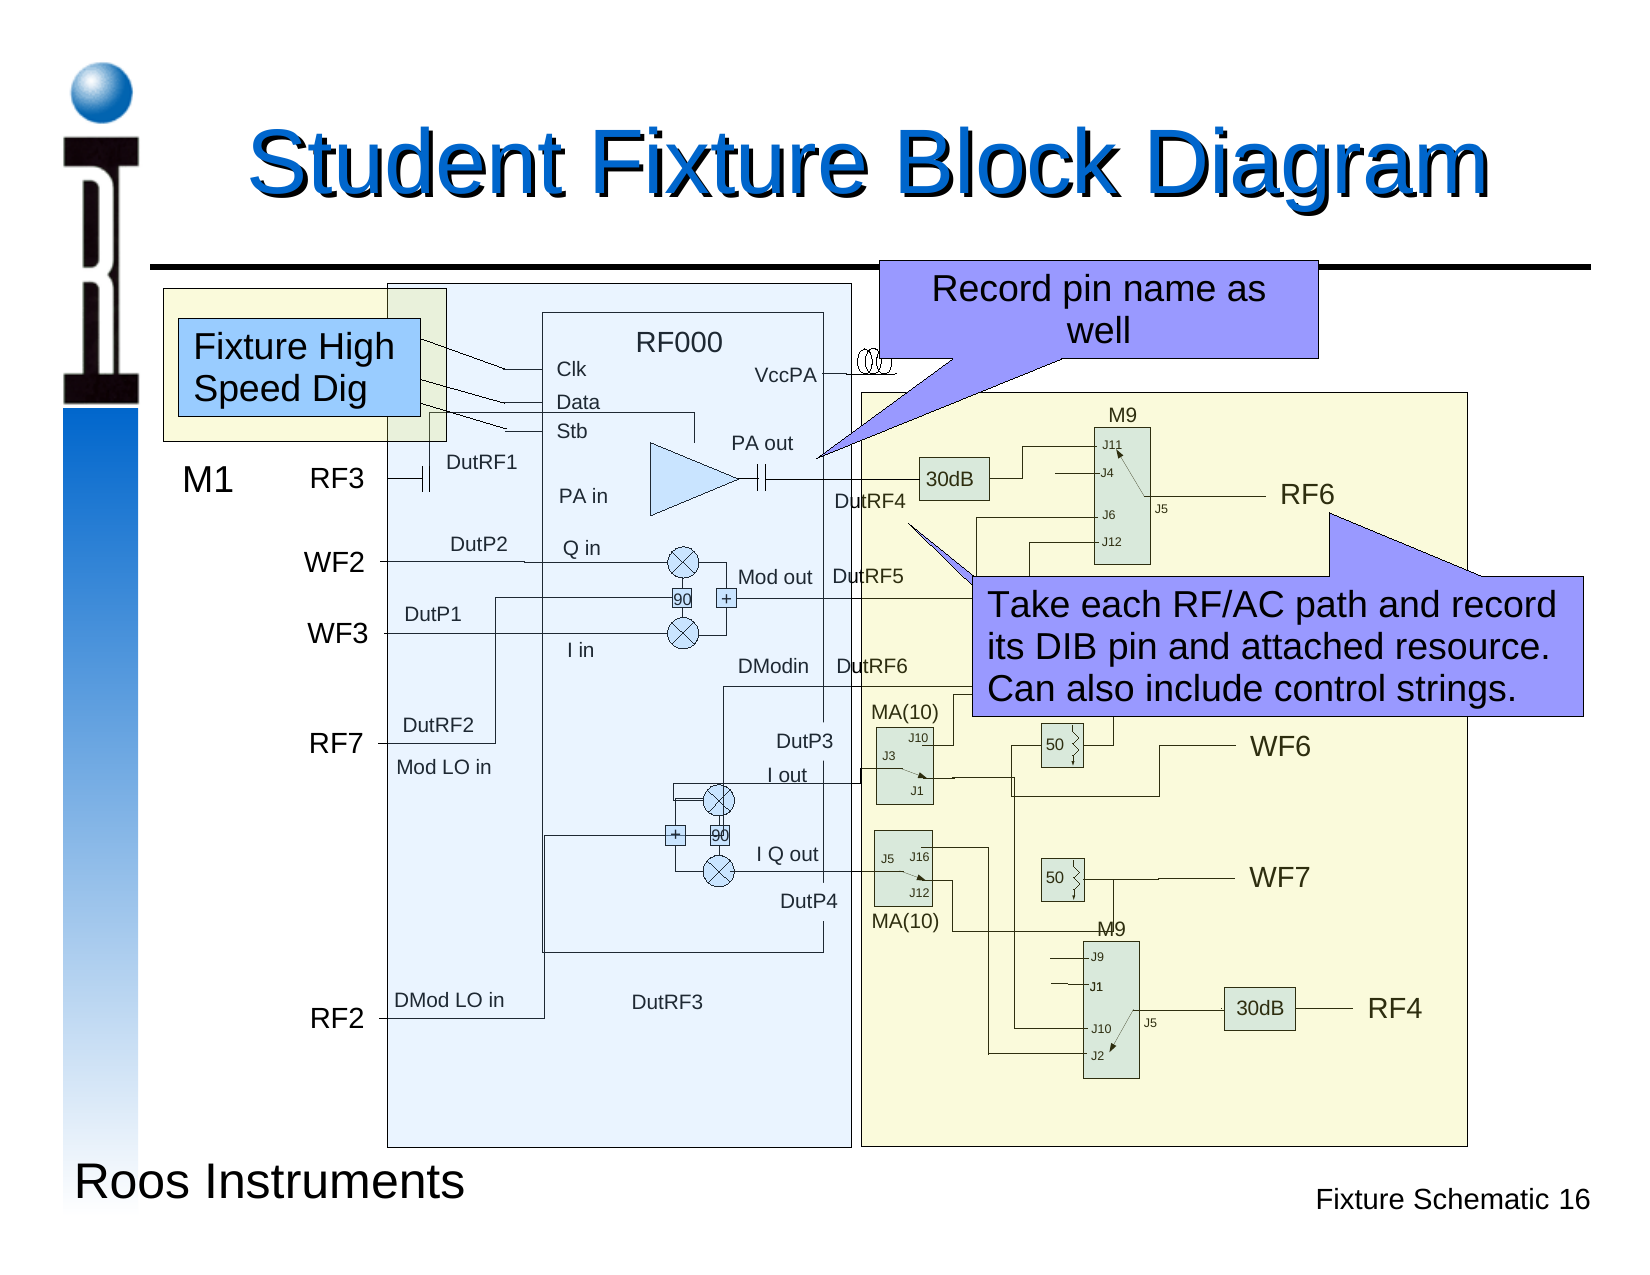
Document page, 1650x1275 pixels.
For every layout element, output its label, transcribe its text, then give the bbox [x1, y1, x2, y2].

text_box DutRF6 [852, 647, 861, 686]
text_box Fixture High Speed Dig [178, 318, 421, 417]
picture [59, 59, 144, 411]
text_box MA(10) [856, 693, 861, 732]
text_box [861, 392, 906, 425]
text_box DMod LO in [379, 981, 387, 1020]
text_box DutRF5 [852, 557, 861, 595]
title Student Fixture Block Diagram [147, 59, 1591, 265]
text_box RF3 [294, 455, 380, 503]
text_box WF3 [292, 609, 385, 658]
text_box [163, 283, 852, 1148]
text_box [861, 392, 1468, 1147]
text_box DutRF4 [852, 482, 861, 521]
text_box WF2 [288, 538, 381, 586]
text_box Take each RF/AC path and record its DIB pin and attached resource. Can also include control strings. [972, 512, 1584, 717]
text_box M1 [167, 451, 249, 509]
text_box RF7 [294, 719, 379, 768]
text_box MA(10) [856, 902, 861, 941]
text_box Record pin name as well [816, 260, 1319, 459]
text_box Mod LO in [381, 747, 387, 786]
text_box RF2 [294, 994, 380, 1043]
